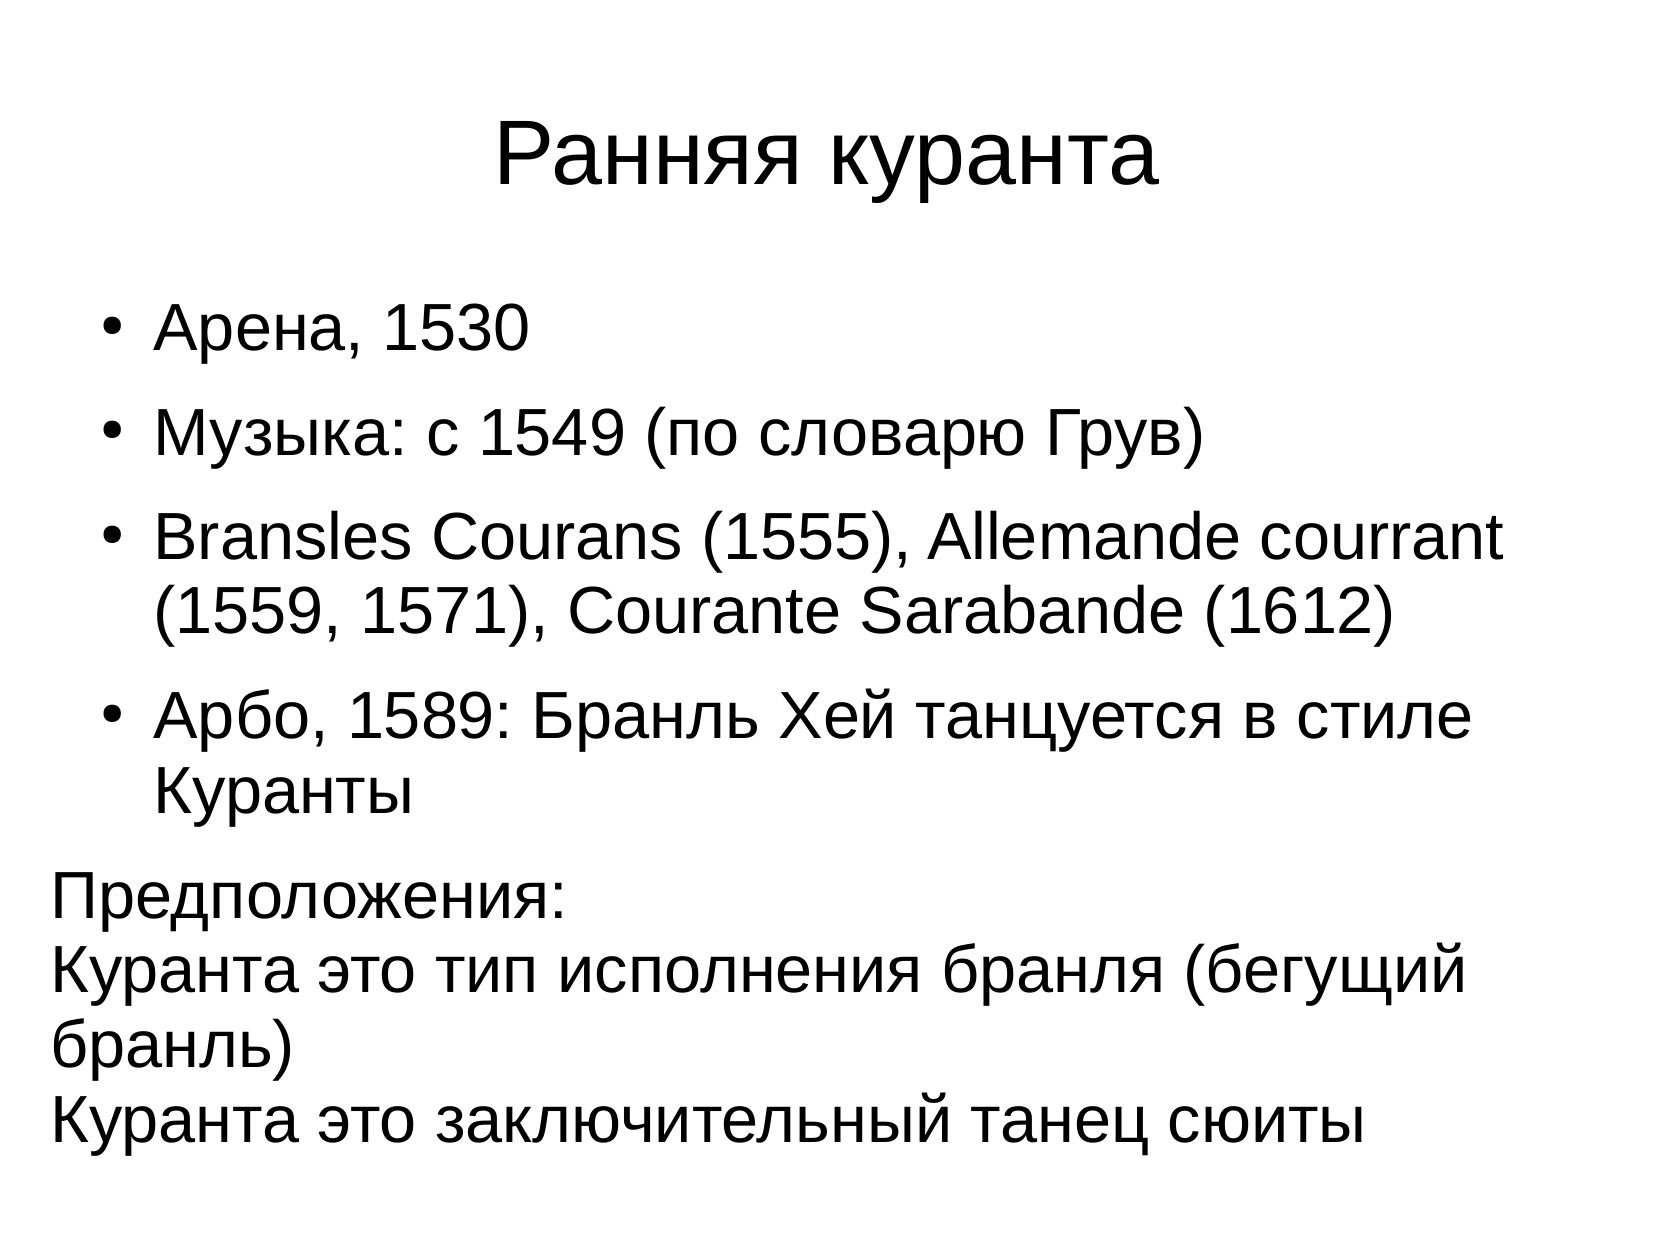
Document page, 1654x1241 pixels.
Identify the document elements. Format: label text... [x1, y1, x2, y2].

text_box Предположения: Куранта это тип исполнения бранля (бегущий бранль) Куранта это заключительный танец сюиты [35, 850, 1619, 1165]
title Ранняя куранта [82, 49, 1571, 257]
list Арена, 1530 Музыка: с 1549 (по словарю Грув) Bransles Courans (1555), Allemande courrant (1559, 1571), Courante Sarabande (1612) Арбо, 1589: Бранль Хей танцуется в стиле Куранты [82, 290, 1571, 850]
